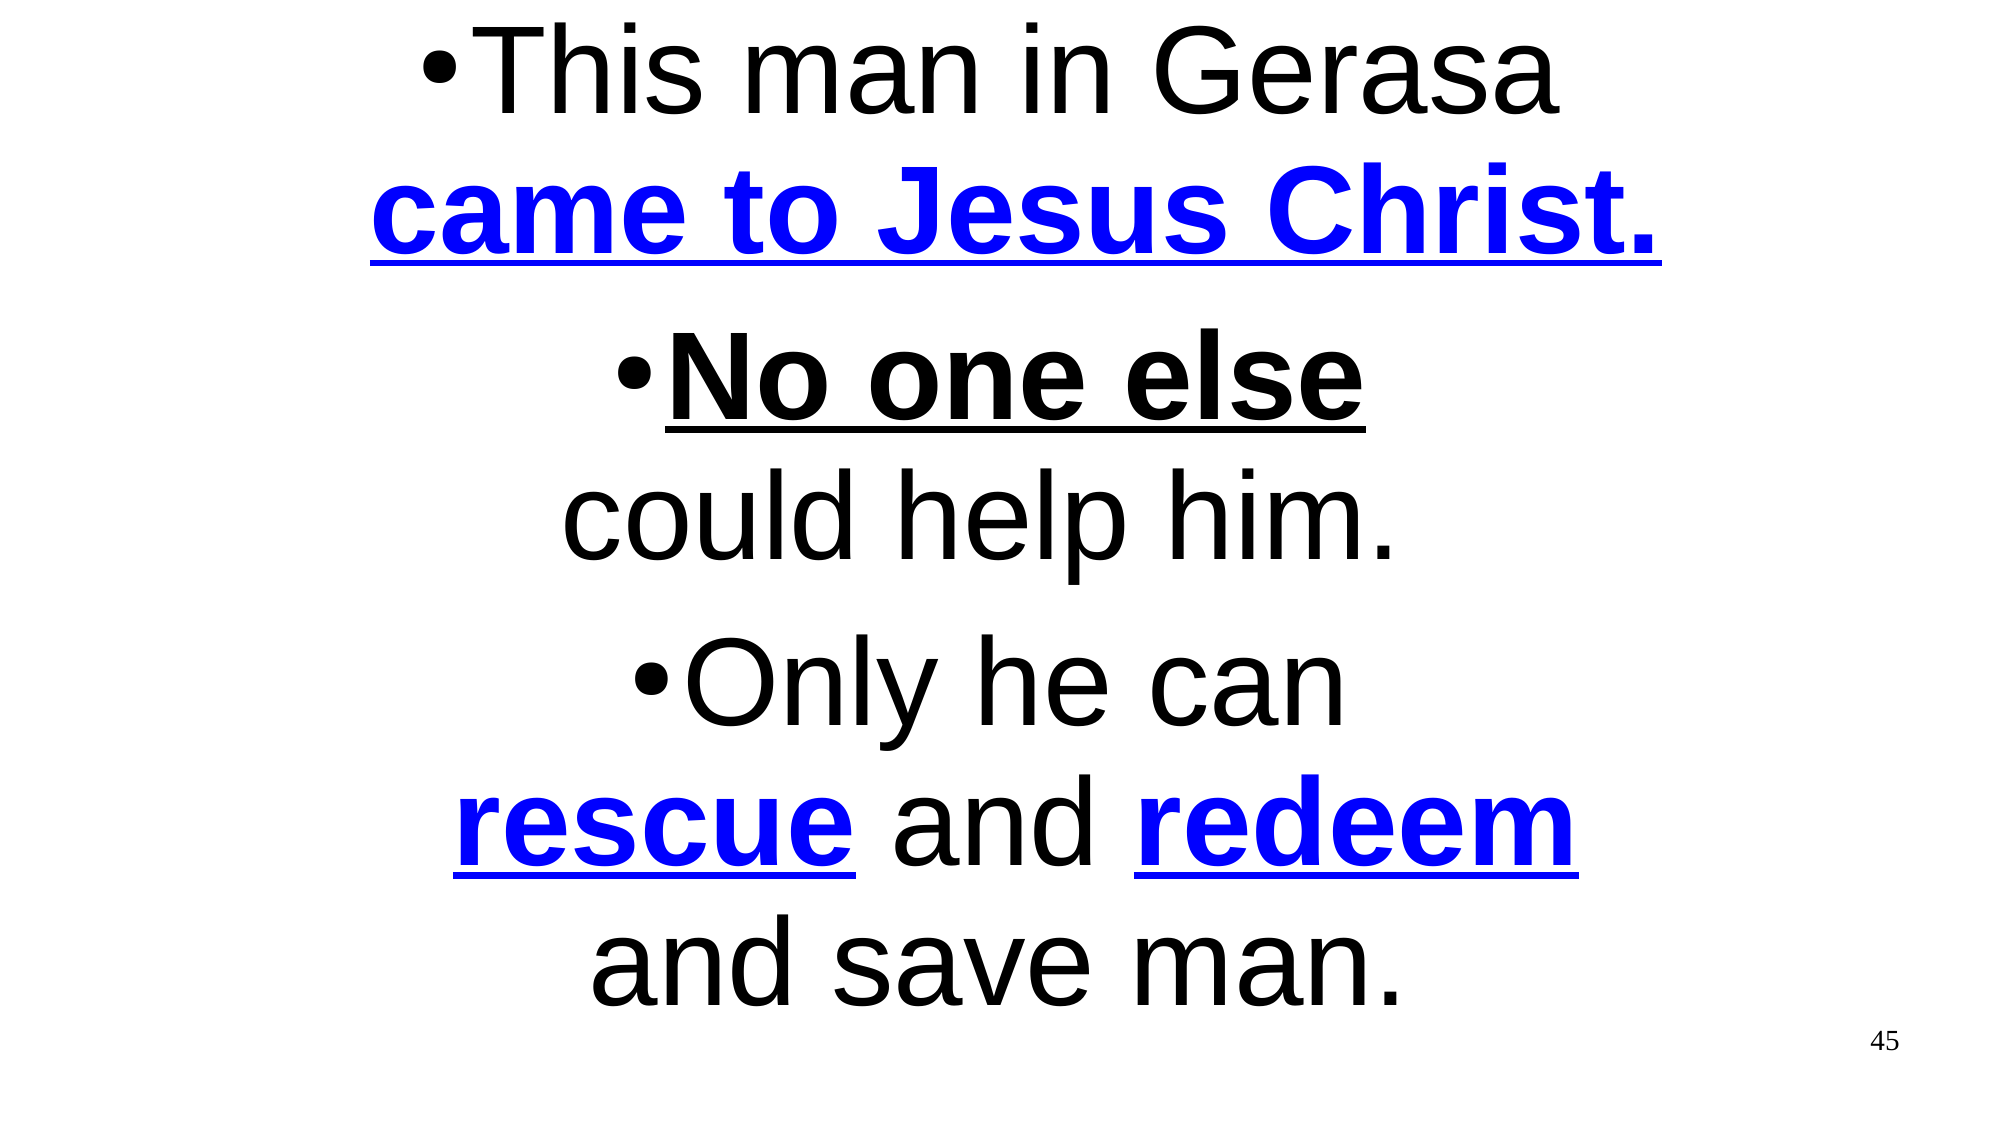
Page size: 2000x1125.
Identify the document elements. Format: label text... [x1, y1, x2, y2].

list This man in Gerasa came to Jesus Christ. No one else could help him. Only he can rescue and redeem and save man. [0, 0, 1996, 1123]
